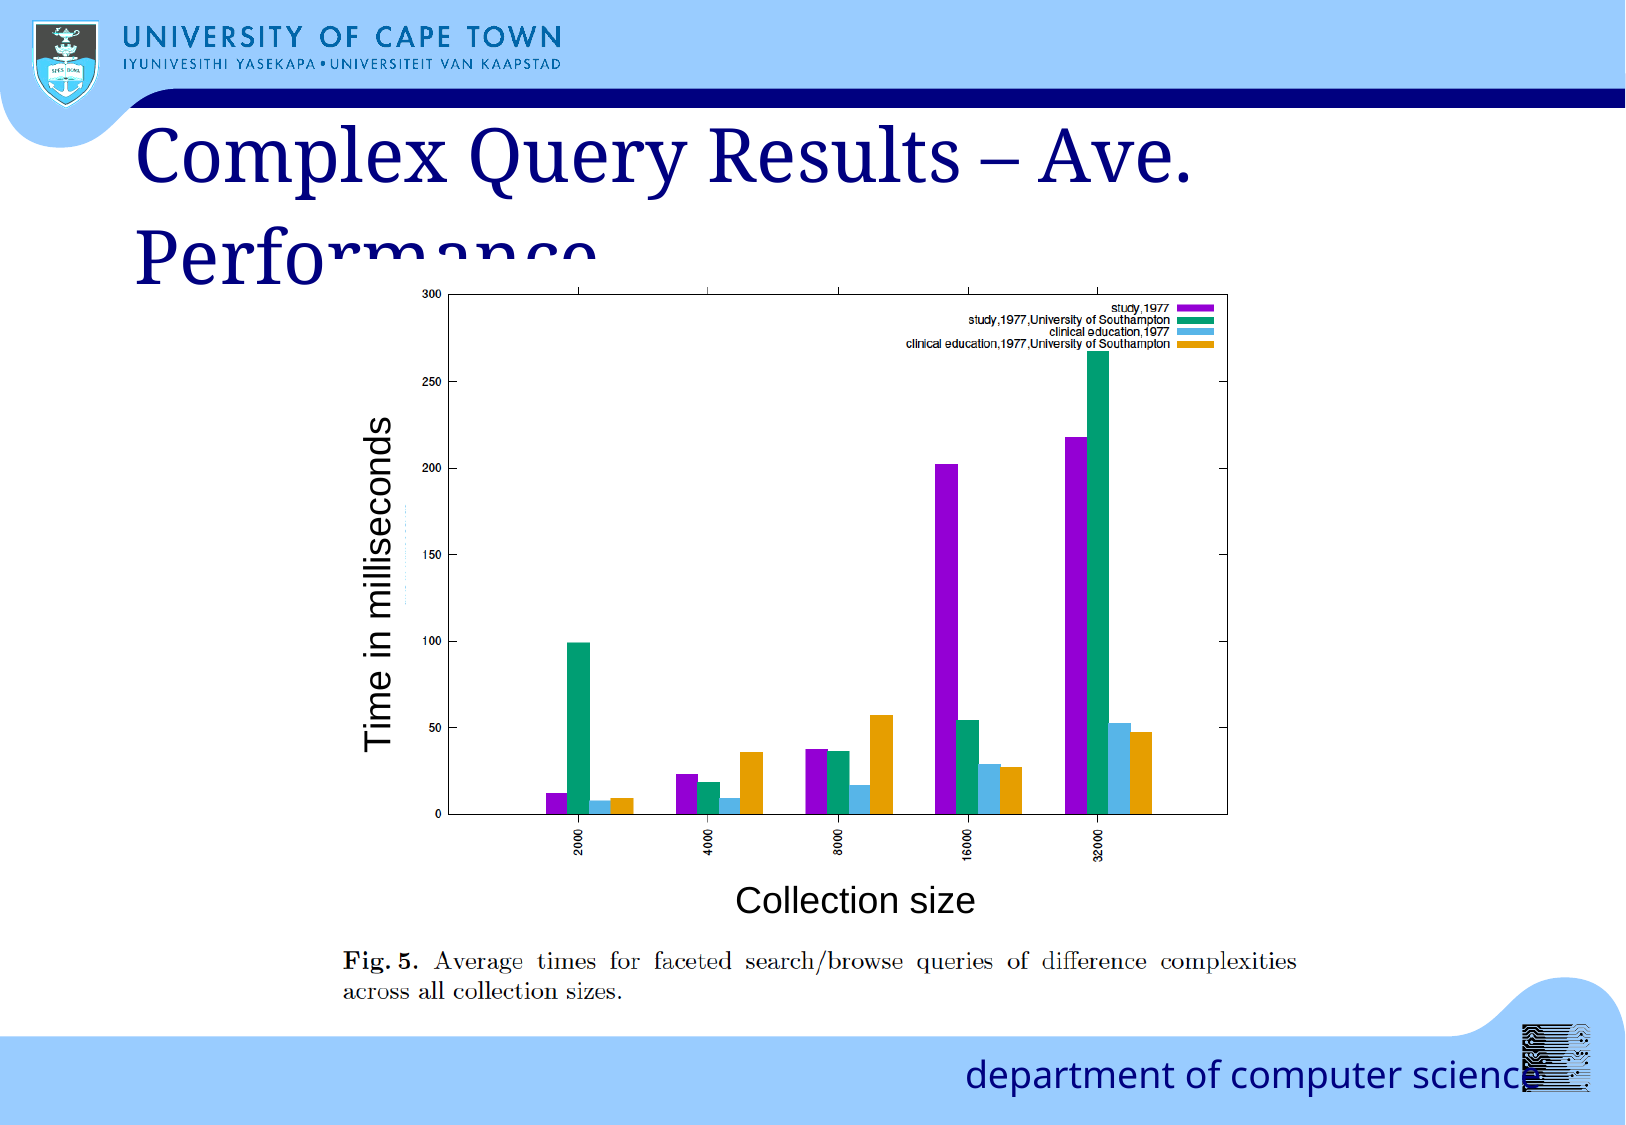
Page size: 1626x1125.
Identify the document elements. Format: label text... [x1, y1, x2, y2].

picture [1522, 1024, 1591, 1092]
picture [327, 259, 1313, 1011]
title Complex Query Results – Ave. Performance [134, 140, 1571, 268]
text_box Collection size [520, 868, 1191, 929]
picture [1526, 1070, 1536, 1076]
picture [120, 23, 563, 71]
text_box Time in milliseconds [345, 299, 406, 769]
